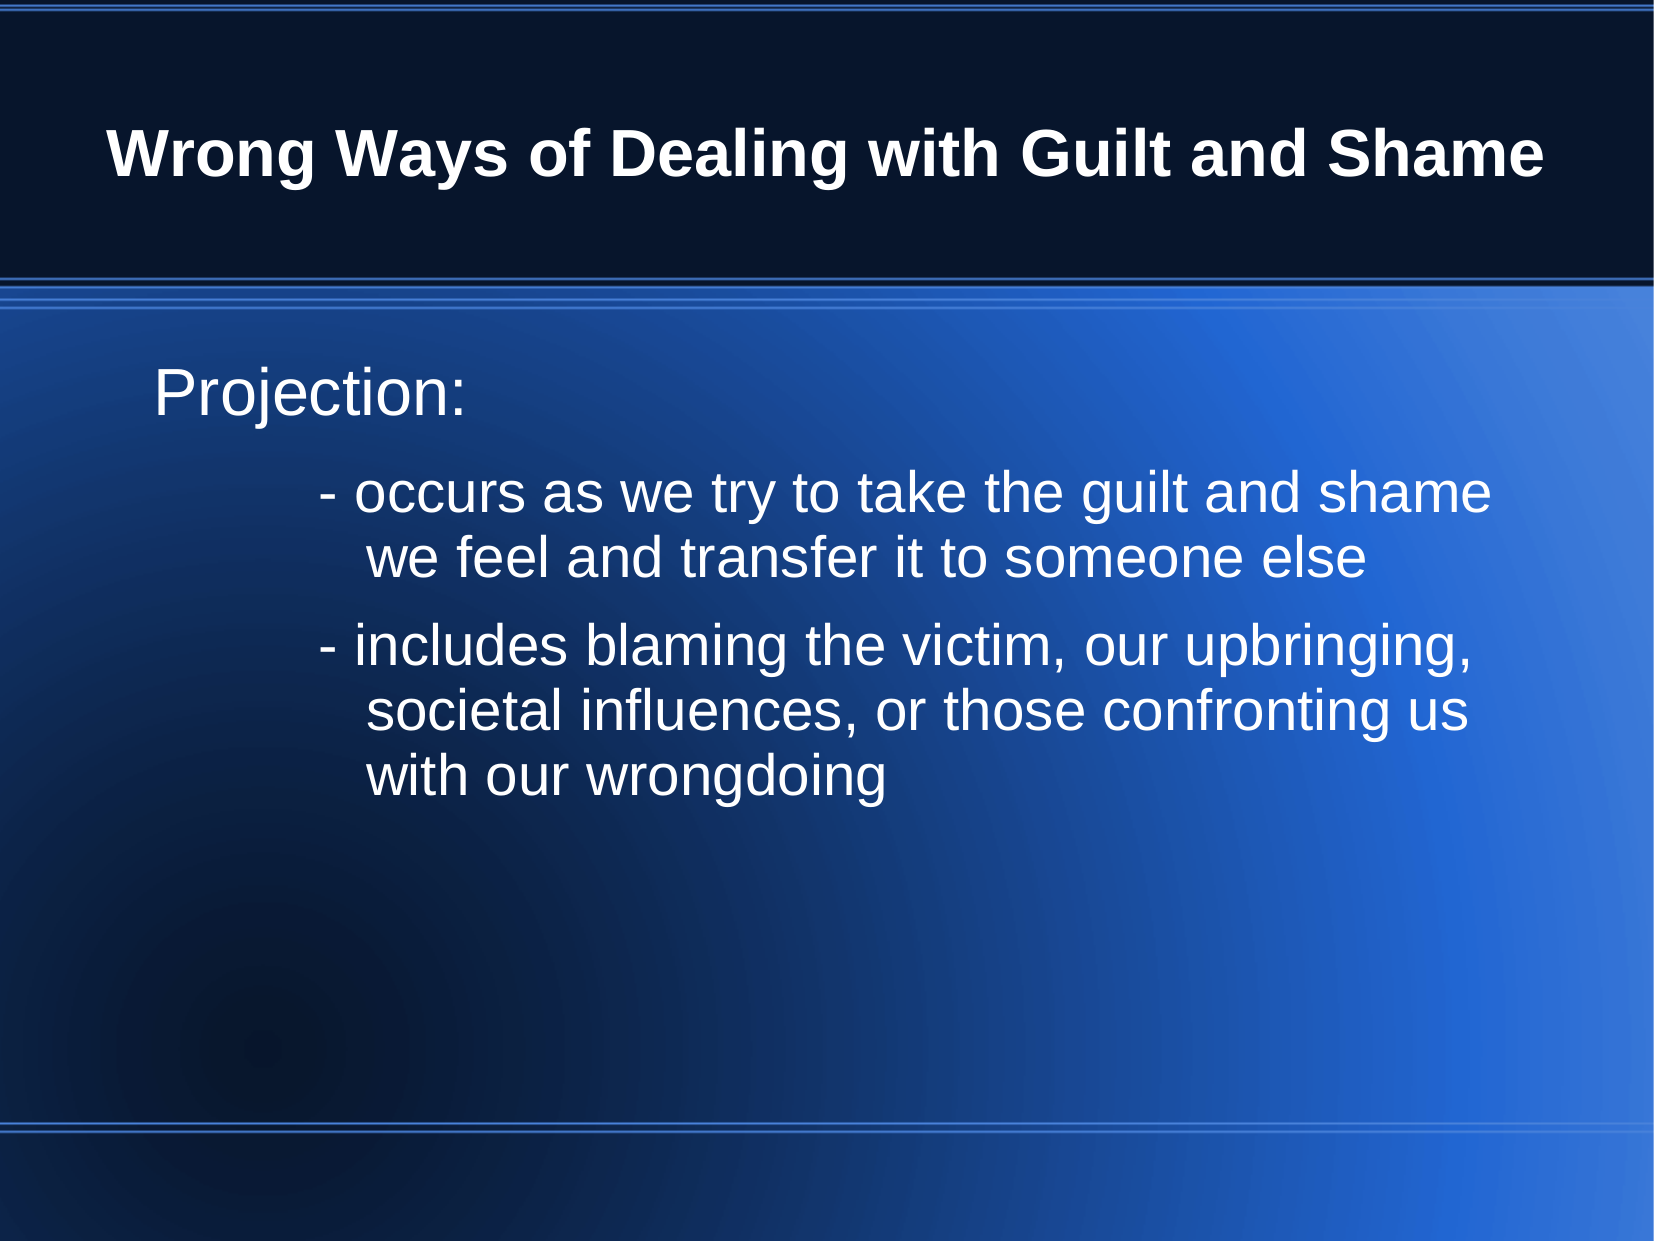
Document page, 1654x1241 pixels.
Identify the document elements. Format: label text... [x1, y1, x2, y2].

list Projection: - occurs as we try to take the guilt and shame we feel and transfer it to someone else - includes blaming the victim, our upbringing, societal influences, or those confronting us with our wrongdoing [82, 355, 1571, 1058]
picture [0, 0, 1654, 1241]
title Wrong Ways of Dealing with Guilt and Shame [82, 49, 1571, 257]
